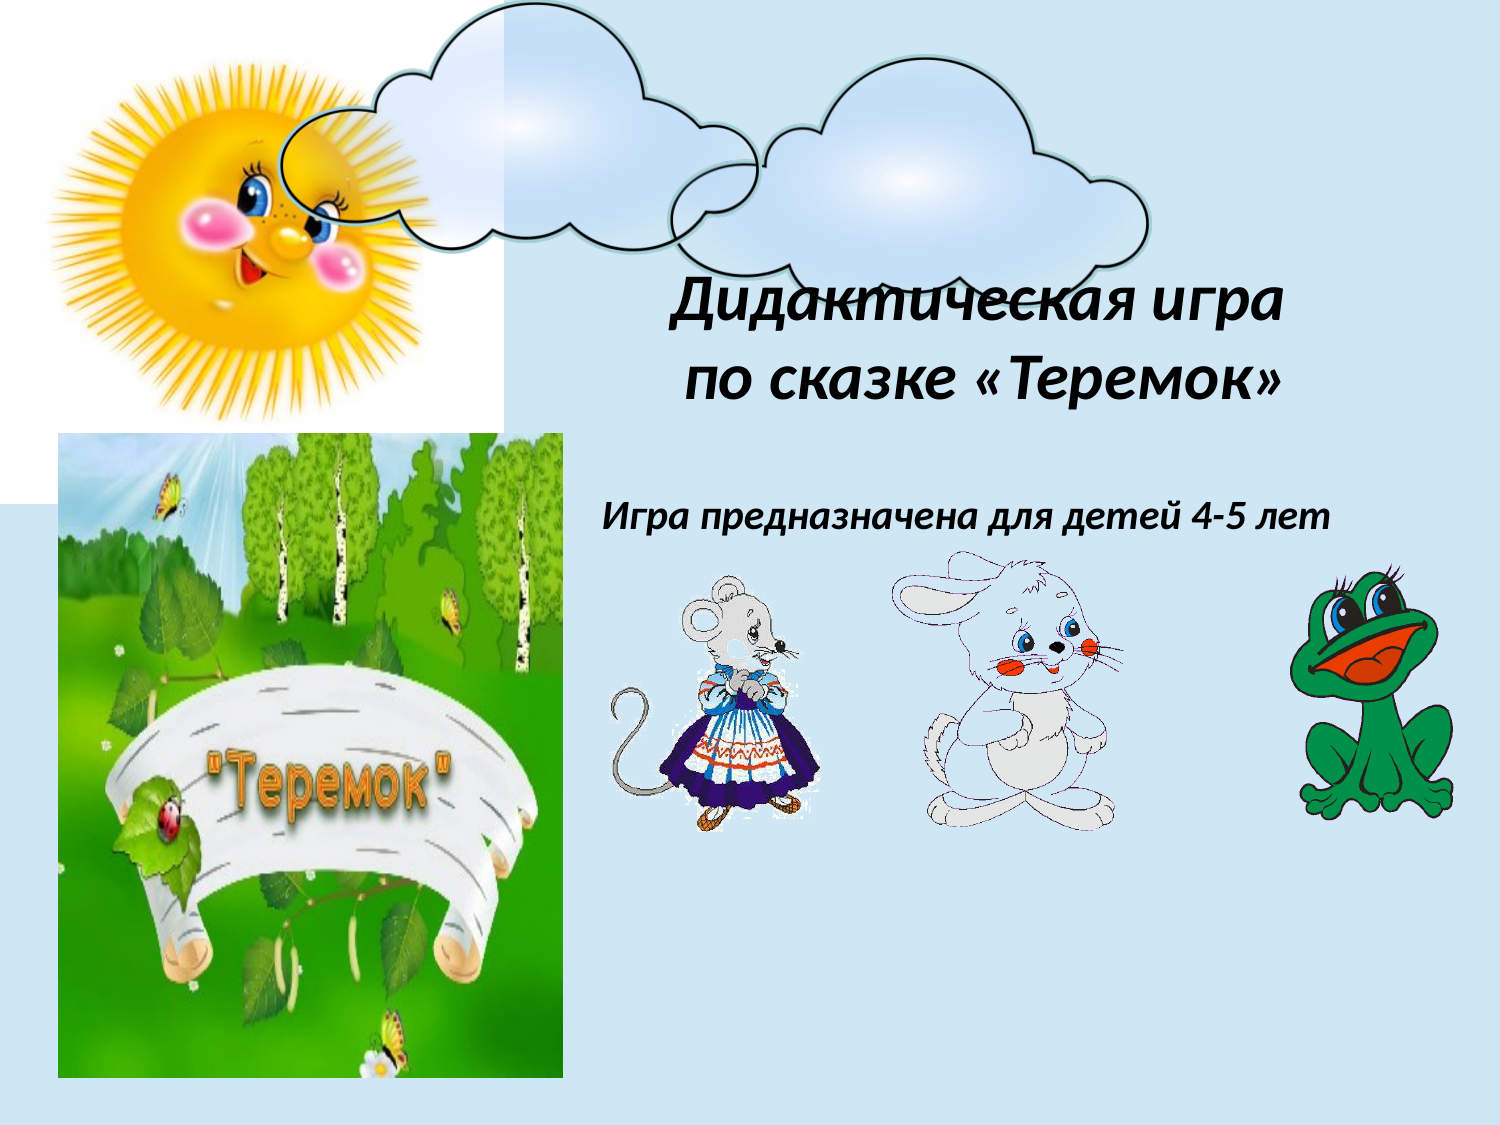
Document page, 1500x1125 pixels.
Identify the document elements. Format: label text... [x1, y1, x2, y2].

title Дидактическая игра по сказке «Теремок» [503, 246, 1454, 488]
text_box Игра предназначена для детей 4-5 лет [527, 480, 1407, 546]
picture [1289, 562, 1454, 821]
picture [890, 550, 1125, 833]
picture [609, 574, 821, 832]
picture [0, 0, 1152, 1079]
